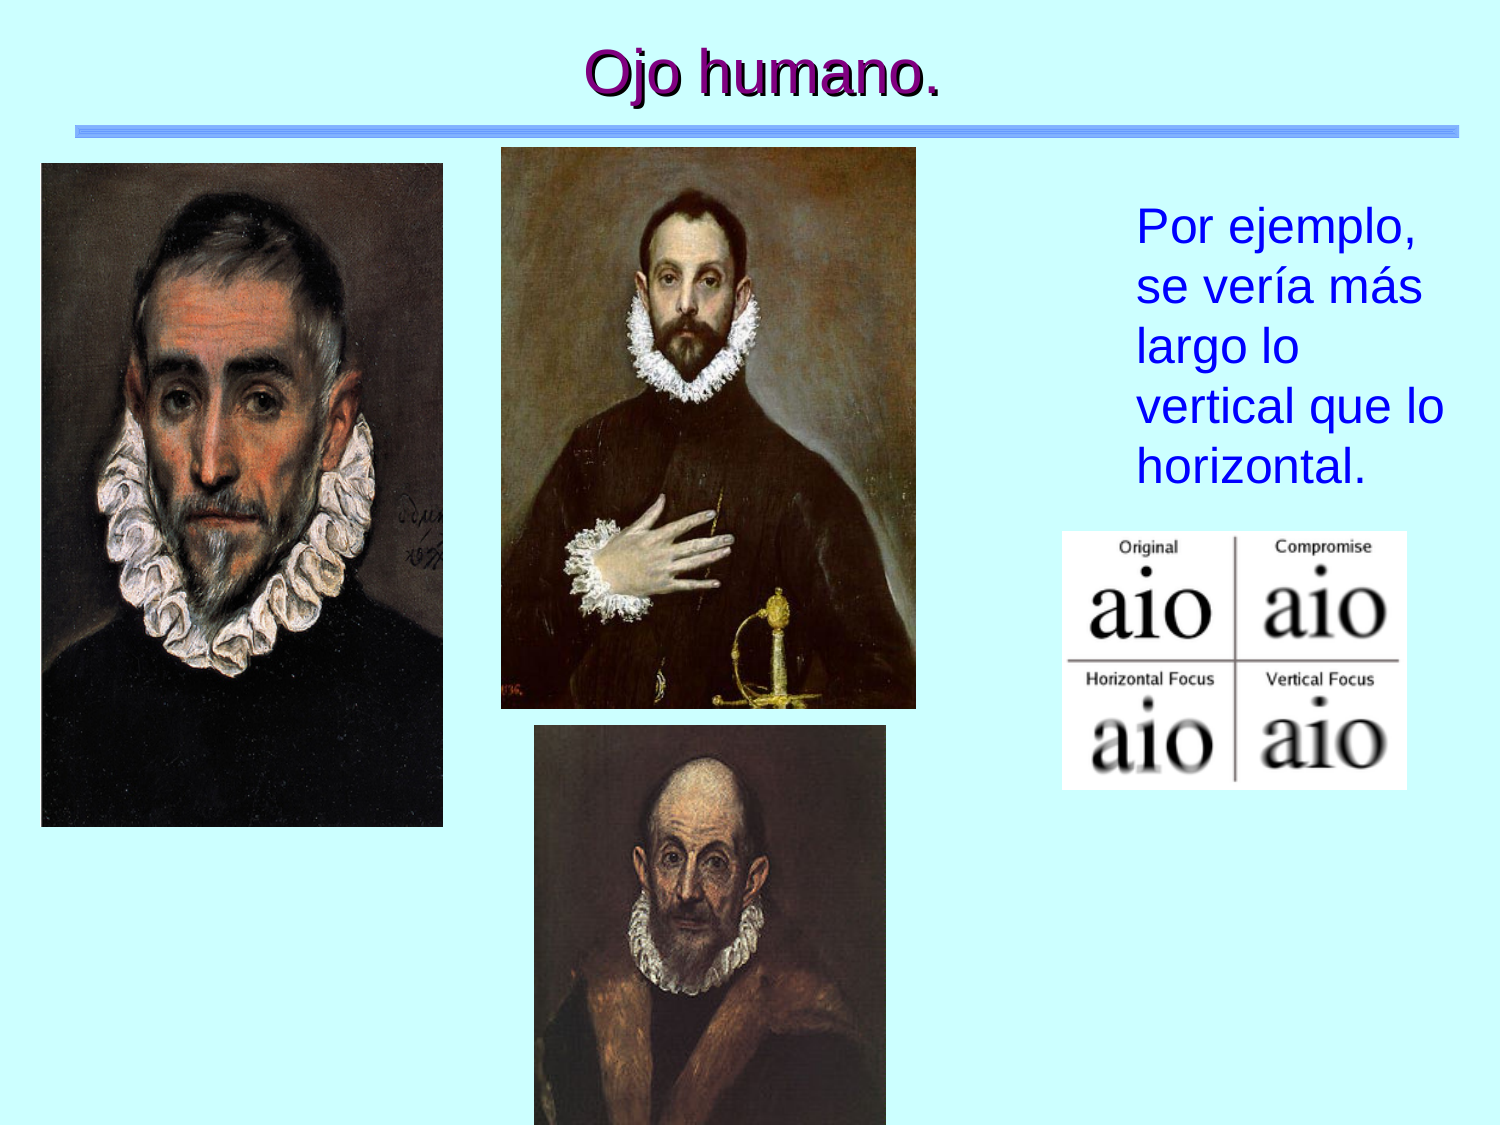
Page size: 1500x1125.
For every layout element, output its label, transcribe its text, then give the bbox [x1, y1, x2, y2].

text_box Por ejemplo, se vería más largo lo vertical que lo horizontal. [1122, 186, 1477, 502]
picture [40, 163, 443, 827]
text_box Ojo humano. [50, 23, 1476, 114]
text_box [75, 125, 1460, 138]
picture [501, 147, 916, 709]
picture [1062, 531, 1407, 790]
picture [534, 725, 886, 1125]
